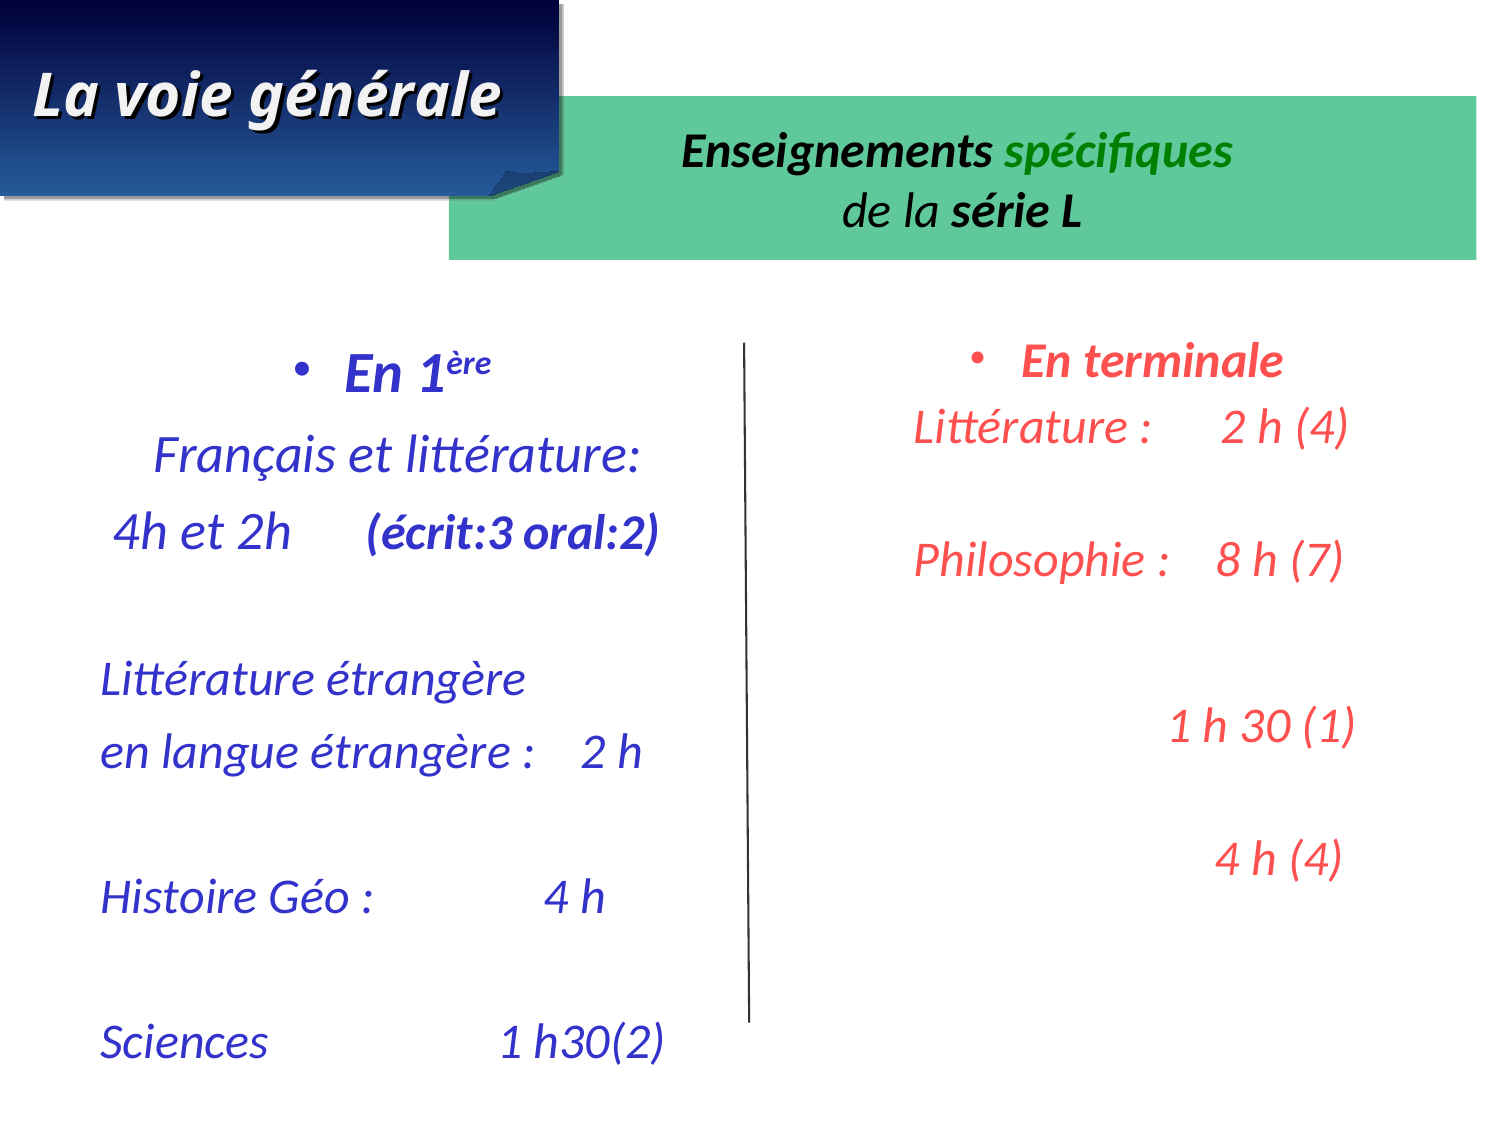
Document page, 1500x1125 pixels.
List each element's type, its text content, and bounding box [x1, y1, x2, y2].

text_box [0, 0, 559, 197]
text_box En terminale Littérature : 2 h (4) Philosophie : 8 h (7) 1 h 30 (1) 4 h (4) [809, 326, 1445, 1125]
text_box La voie générale [32, 61, 524, 130]
text_box Enseignements spécifiques de la série L [448, 96, 1477, 260]
text_box En 1ère Français et littérature: 4h et 2h (écrit:3 oral:2) Littérature étrangère en langue étrangère : 2 h Histoire Géo : 4 h Sciences 1 h30(2) [85, 326, 711, 1064]
